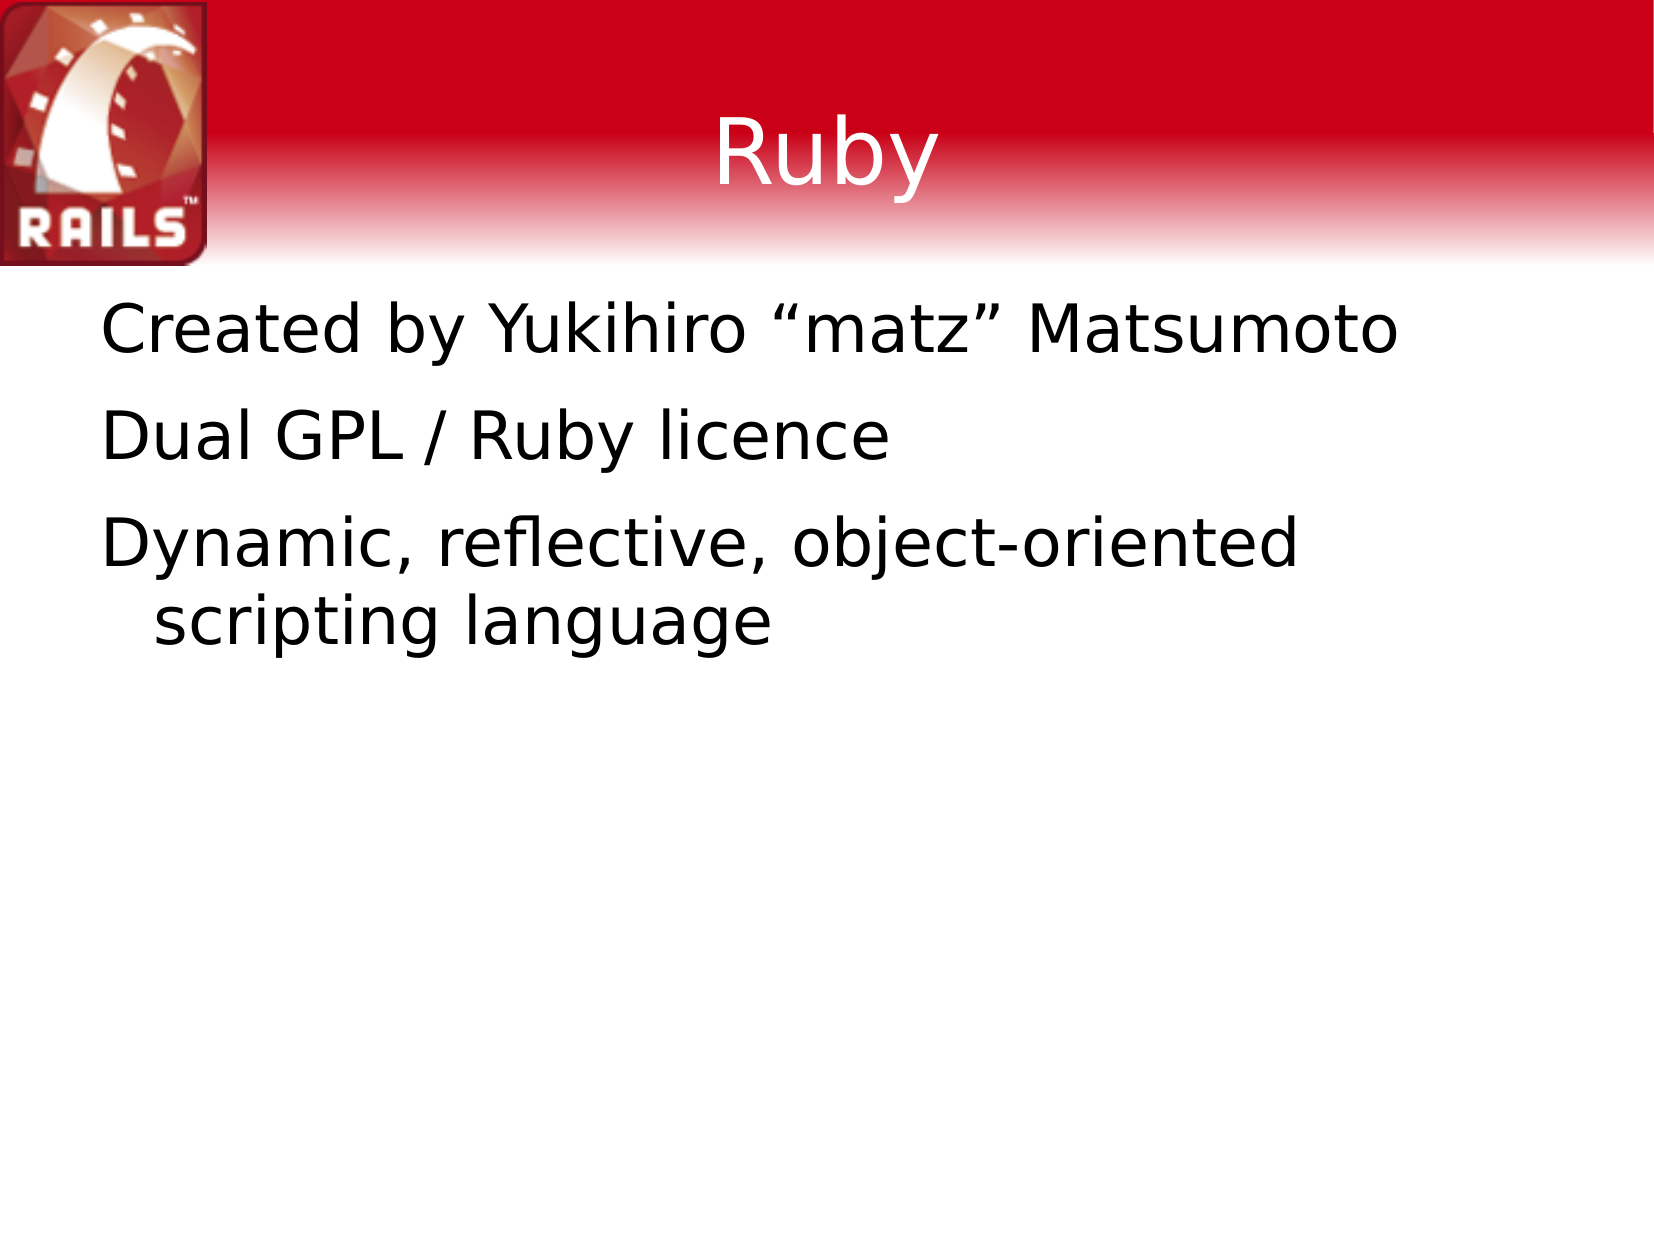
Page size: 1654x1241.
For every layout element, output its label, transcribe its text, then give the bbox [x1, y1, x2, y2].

picture [0, 2, 207, 266]
list Created by Yukihiro “matz” Matsumoto Dual GPL / Ruby licence Dynamic, reflective, object-oriented scripting language [82, 290, 1571, 1094]
title Ruby [82, 56, 1571, 250]
